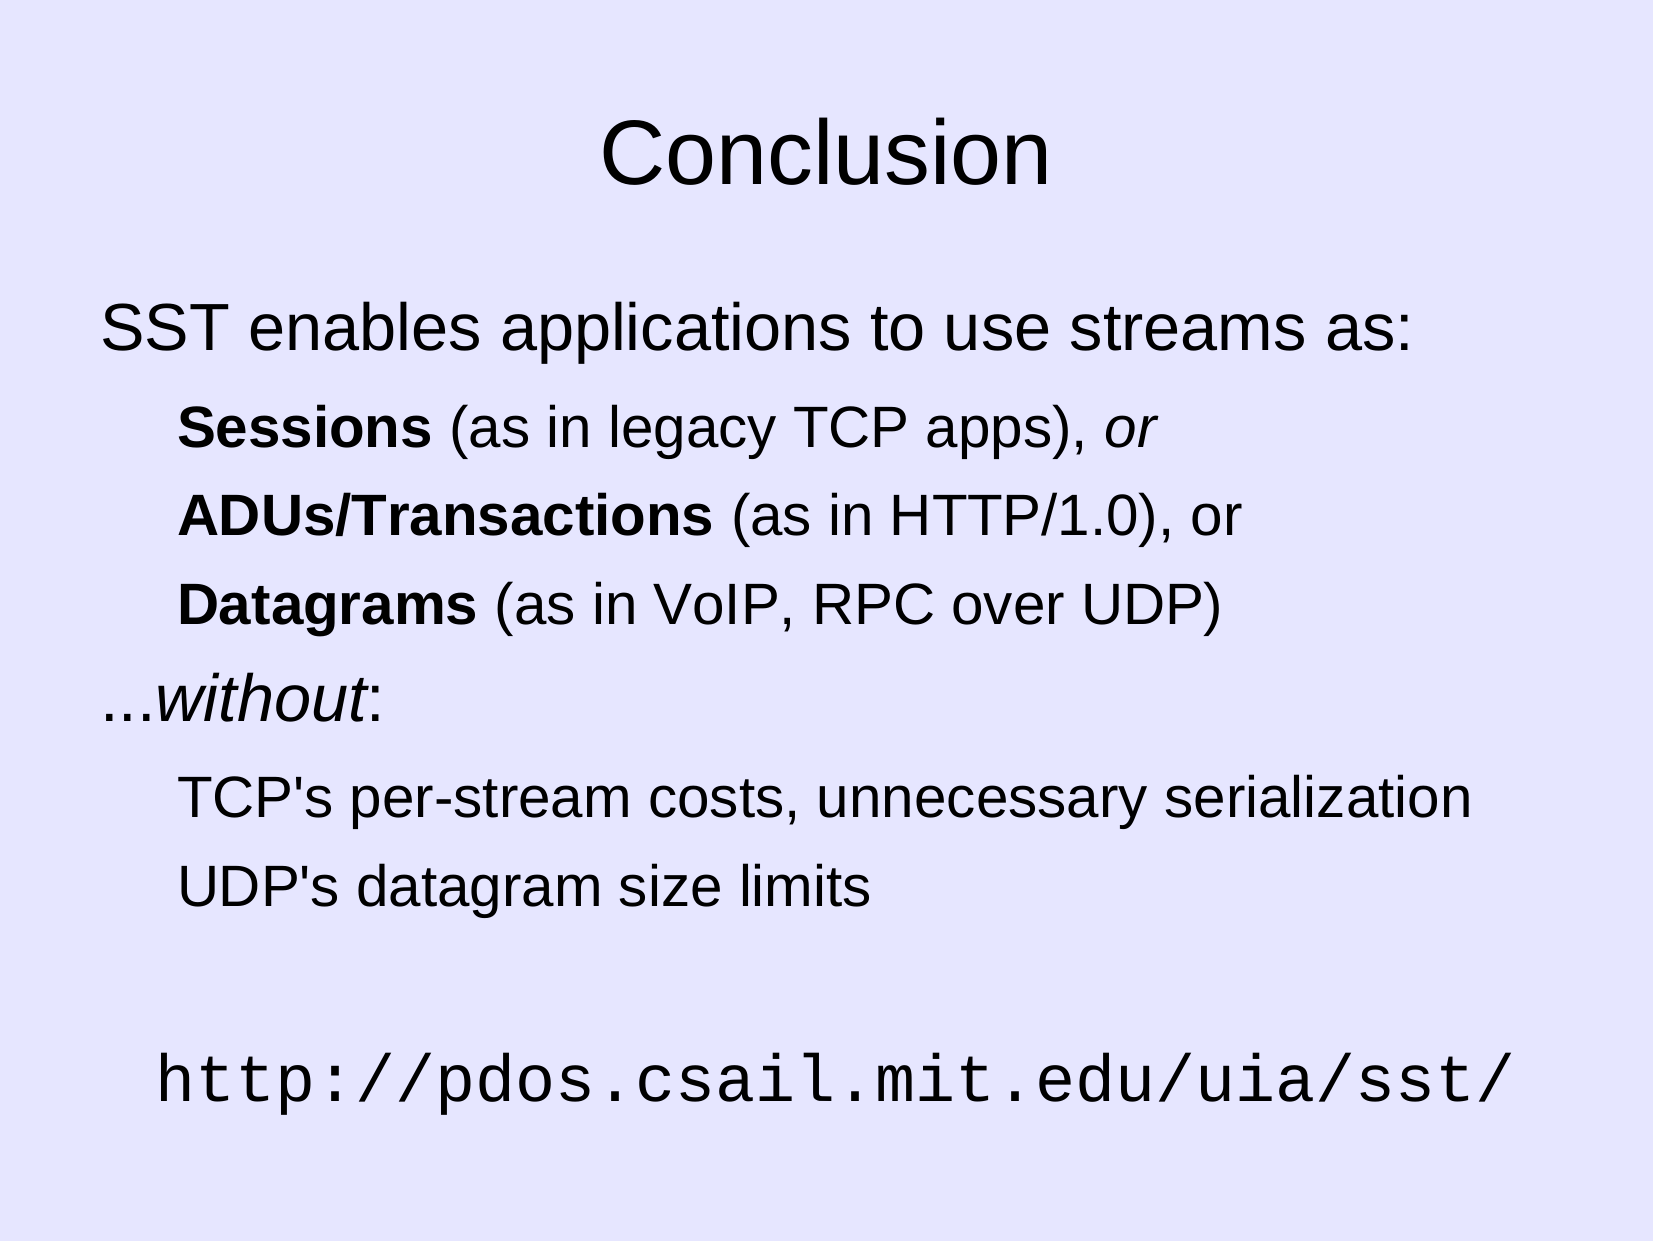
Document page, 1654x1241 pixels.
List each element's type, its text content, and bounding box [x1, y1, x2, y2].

title Conclusion [82, 56, 1571, 250]
list SST enables applications to use streams as: Sessions (as in legacy TCP apps), or ADUs/Transactions (as in HTTP/1.0), or Datagrams (as in VoIP, RPC over UDP) ...without: TCP's per-stream costs, unnecessary serialization UDP's datagram size limits http://pdos.csail.mit.edu/uia/sst/ [82, 290, 1571, 1111]
